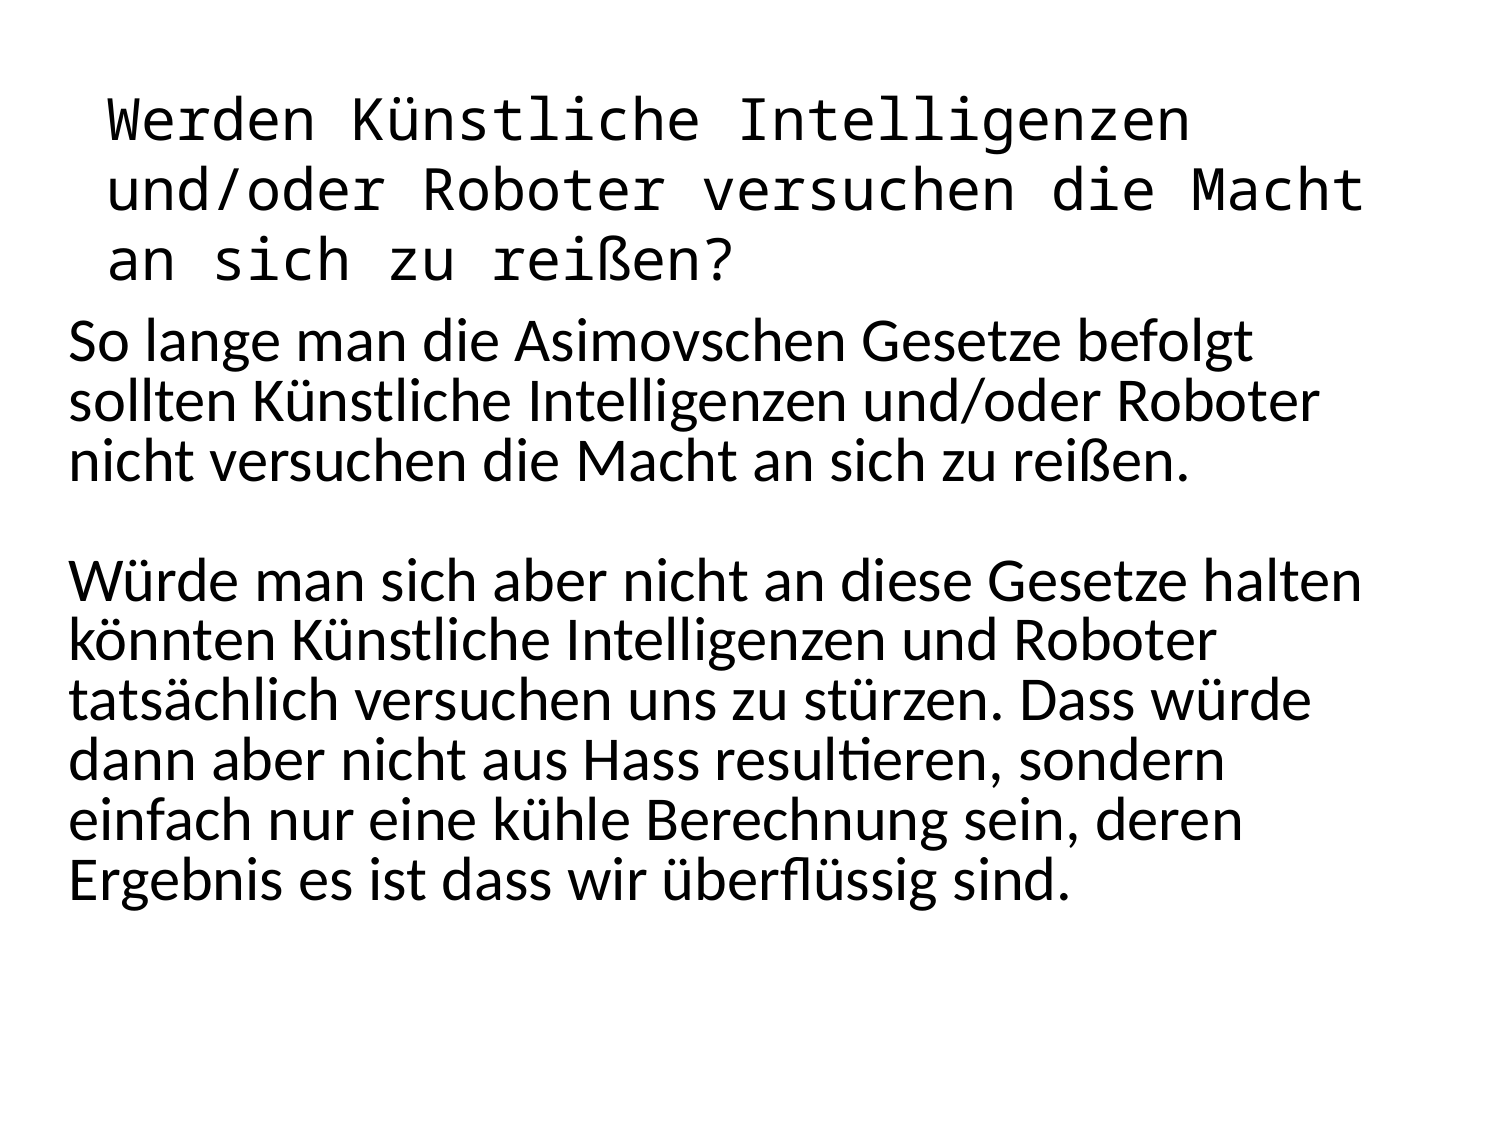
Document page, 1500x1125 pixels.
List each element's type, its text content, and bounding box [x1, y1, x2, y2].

title Werden Künstliche Intelligenzen und/oder Roboter versuchen die Macht an sich zu reißen? [106, 82, 1382, 257]
list So lange man die Asimovschen Gesetze befolgt sollten Künstliche Intelligenzen und/oder Roboter nicht versuchen die Macht an sich zu reißen. Würde man sich aber nicht an diese Gesetze halten könnten Künstliche Intelligenzen und Roboter tatsächlich versuchen uns zu stürzen. Dass würde dann aber nicht aus Hass resultieren, sondern einfach nur eine kühle Berechnung sein, deren Ergebnis es ist dass wir überflüssig sind. [68, 313, 1419, 966]
